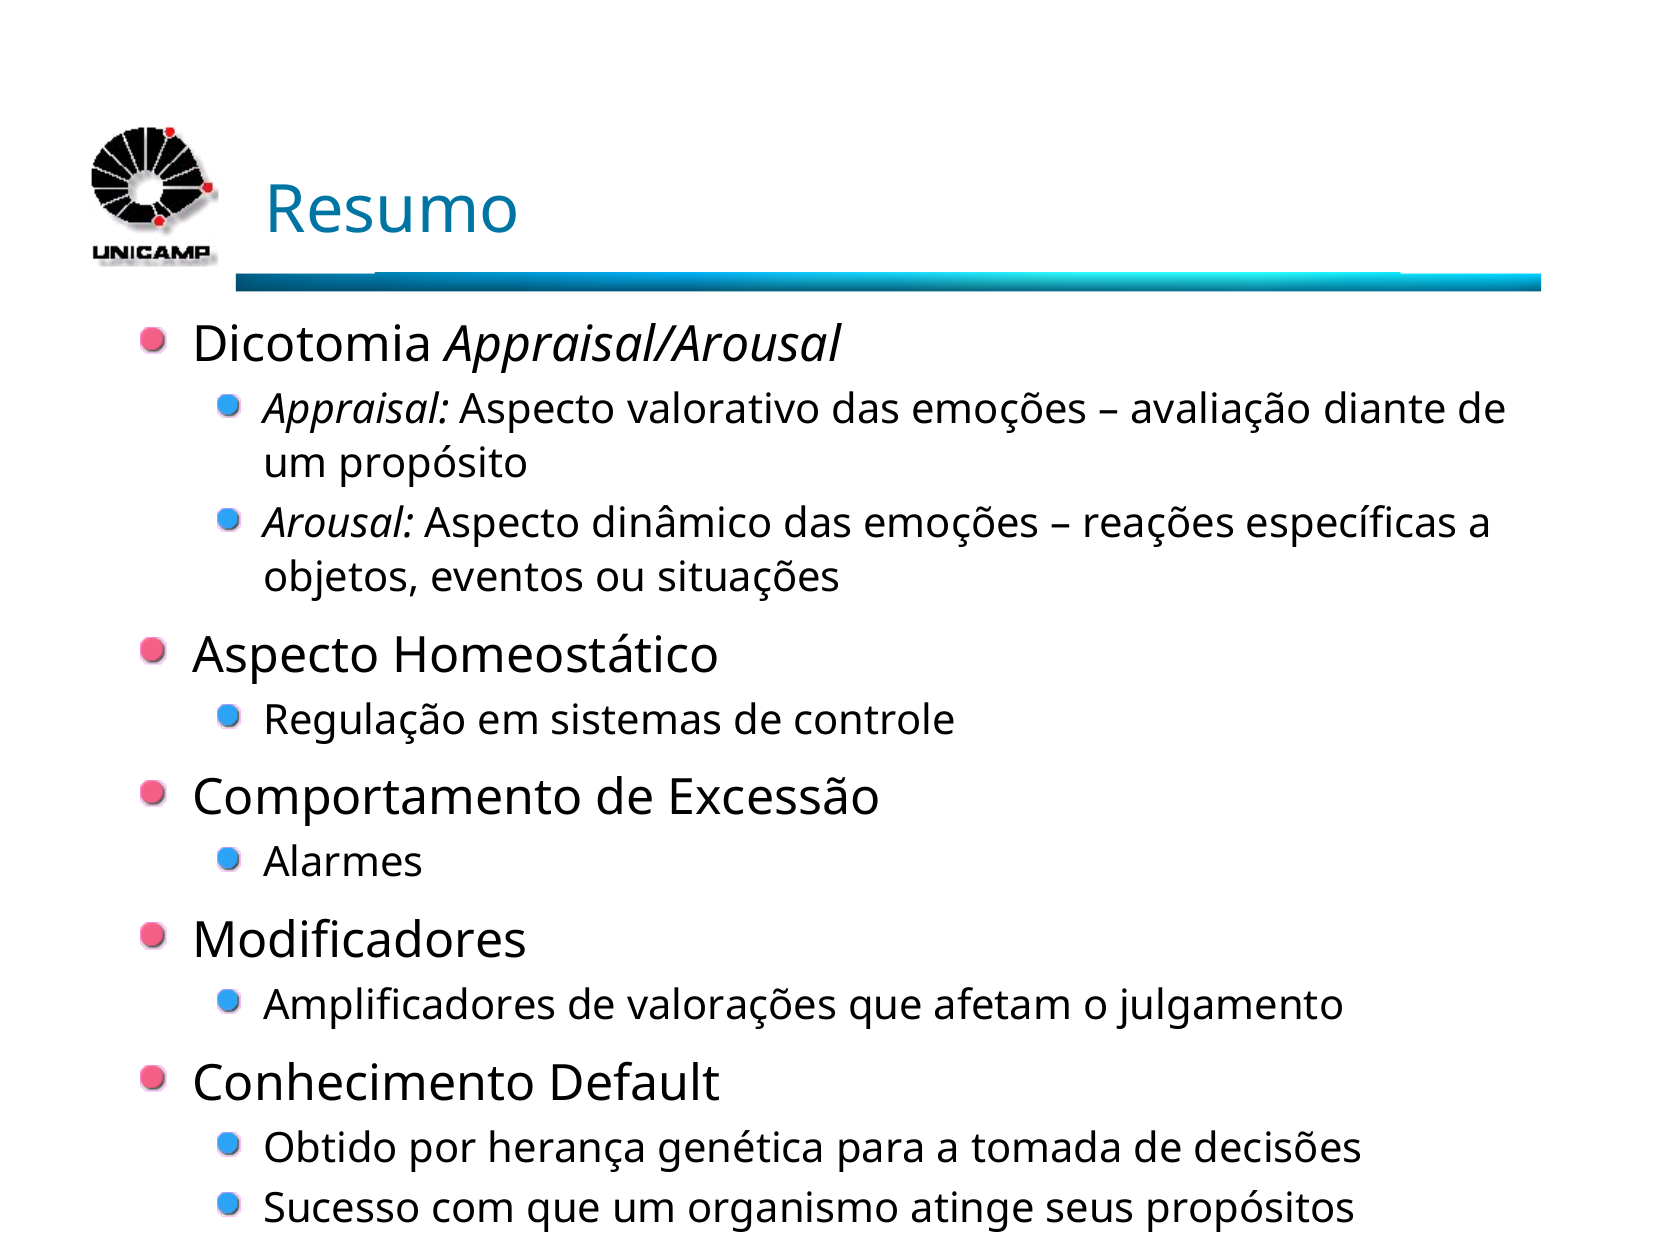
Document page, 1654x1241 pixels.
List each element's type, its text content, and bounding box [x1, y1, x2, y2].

list Dicotomia Appraisal/Arousal Appraisal: Aspecto valorativo das emoções – avaliação diante de um propósito Arousal: Aspecto dinâmico das emoções – reações específicas a objetos, eventos ou situações Aspecto Homeostático Regulação em sistemas de controle Comportamento de Excessão Alarmes Modificadores Amplificadores de valorações que afetam o julgamento Conhecimento Default Obtido por herança genética para a tomada de decisões Sucesso com que um organismo atinge seus propósitos [121, 309, 1534, 1167]
picture [125, 272, 1654, 295]
title Resumo [264, 57, 1534, 250]
picture [216, 1191, 242, 1218]
